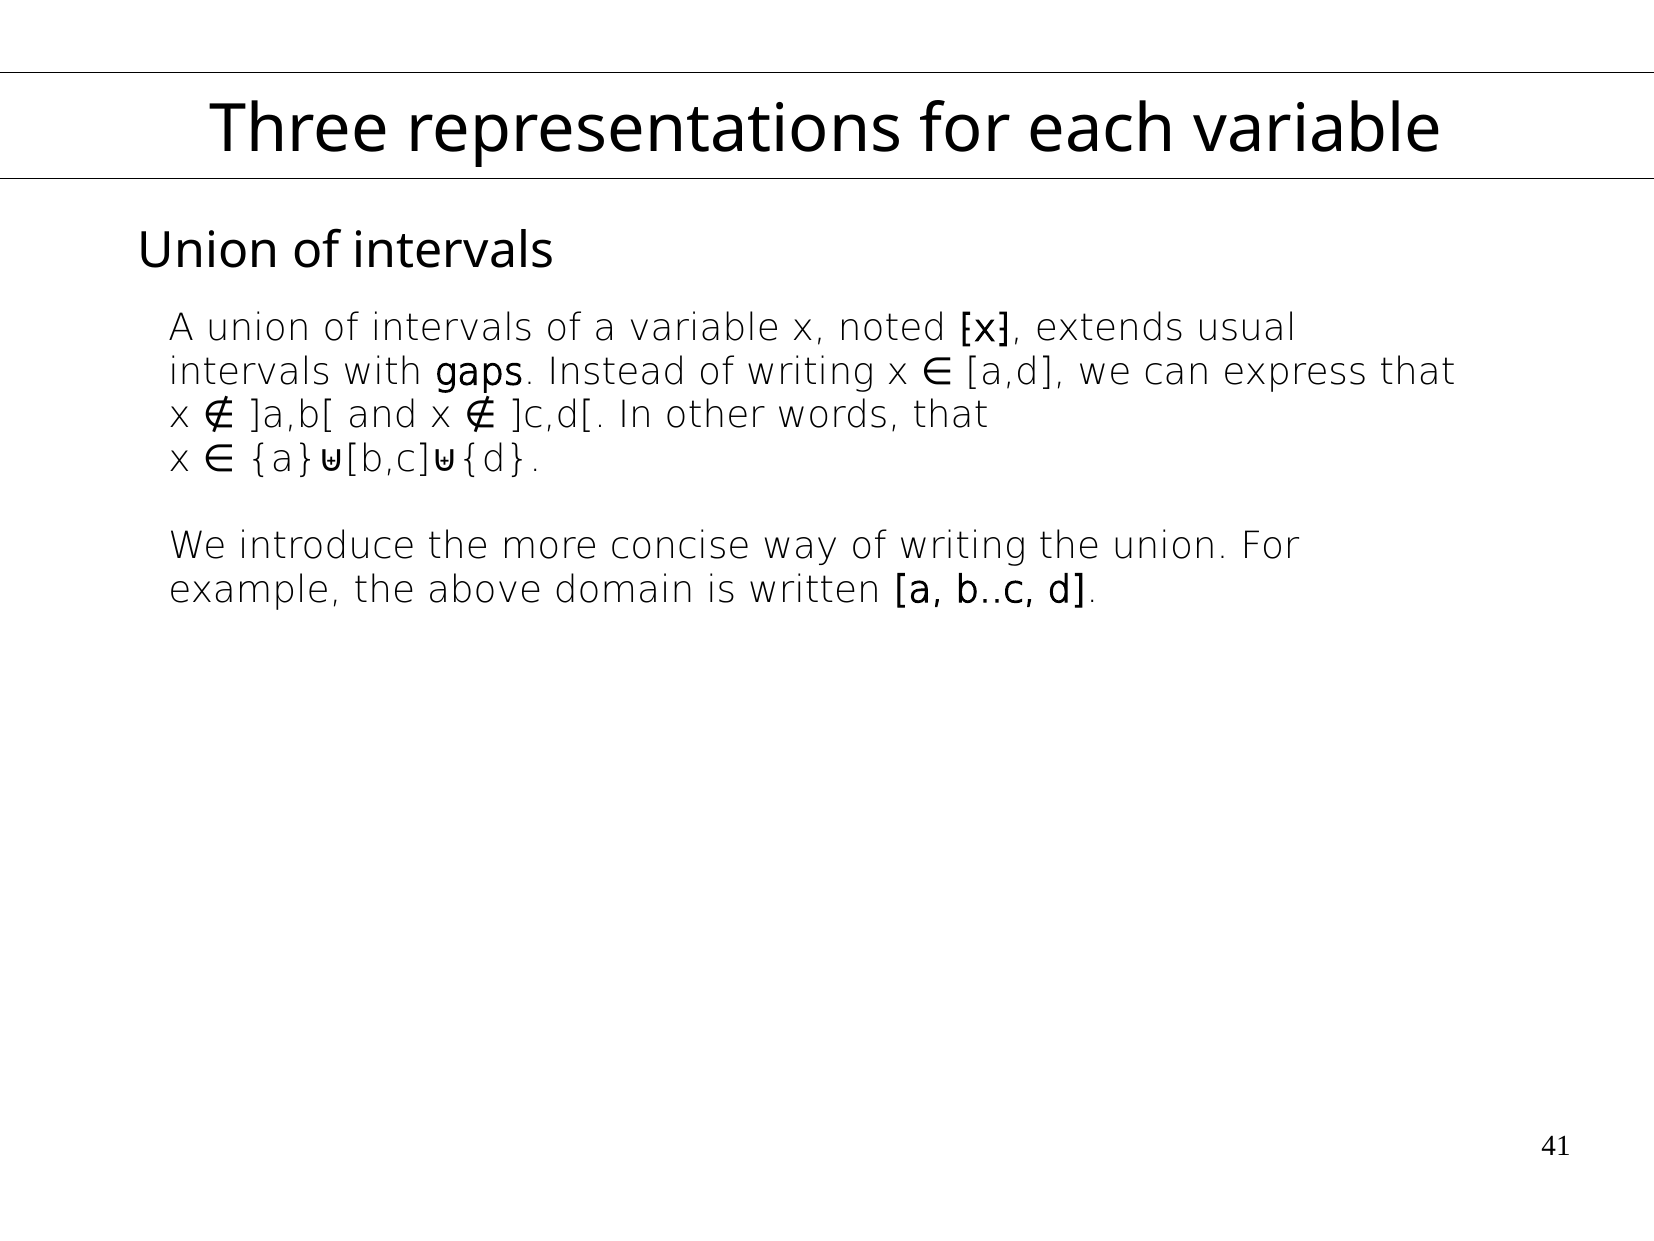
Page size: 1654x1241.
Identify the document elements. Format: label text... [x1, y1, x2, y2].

text_box Union of intervals [122, 206, 650, 301]
text_box Three representations for each variable [0, 72, 1654, 166]
text_box A union of intervals of a variable x, noted ⁅x⁆, extends usual intervals with gaps. Instead of writing x ∈ [a,d], we can express that x ∉ ]a,b[ and x ∉ ]c,d[. In other words, that x ∈ {a}⊎[b,c]⊎{d}. We introduce the more concise way of writing the union. For example, the above domain is written [a, b..c, d]. [153, 298, 1477, 798]
